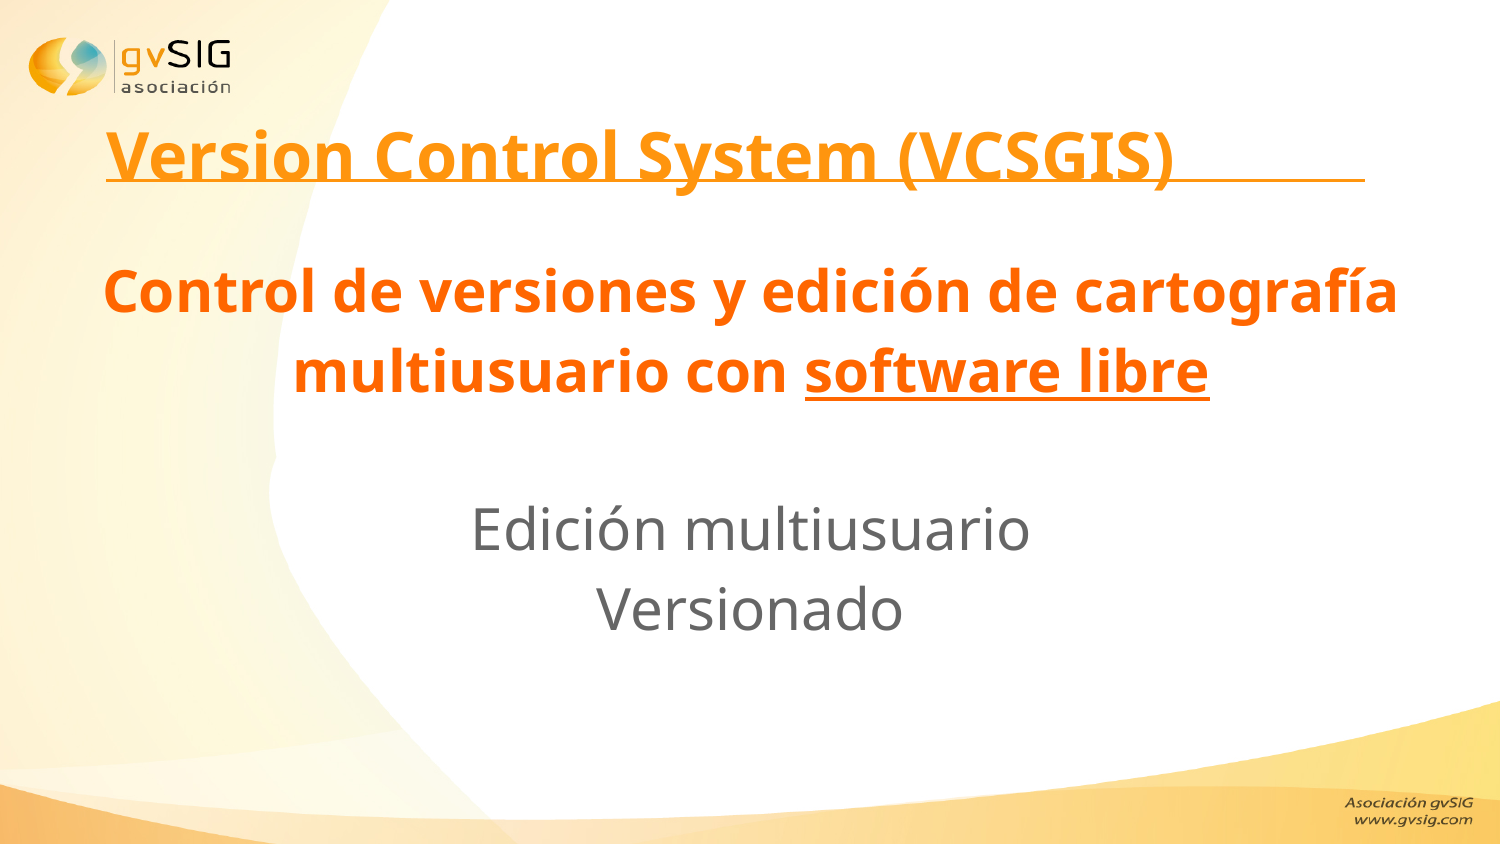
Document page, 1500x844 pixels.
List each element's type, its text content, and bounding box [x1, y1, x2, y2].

picture [0, 0, 1500, 844]
title Version Control System (VCSGIS) [106, 115, 1457, 193]
title Control de versiones y edición de cartografía multiusuario con software libre Edición multiusuario Versionado [82, 244, 1420, 653]
